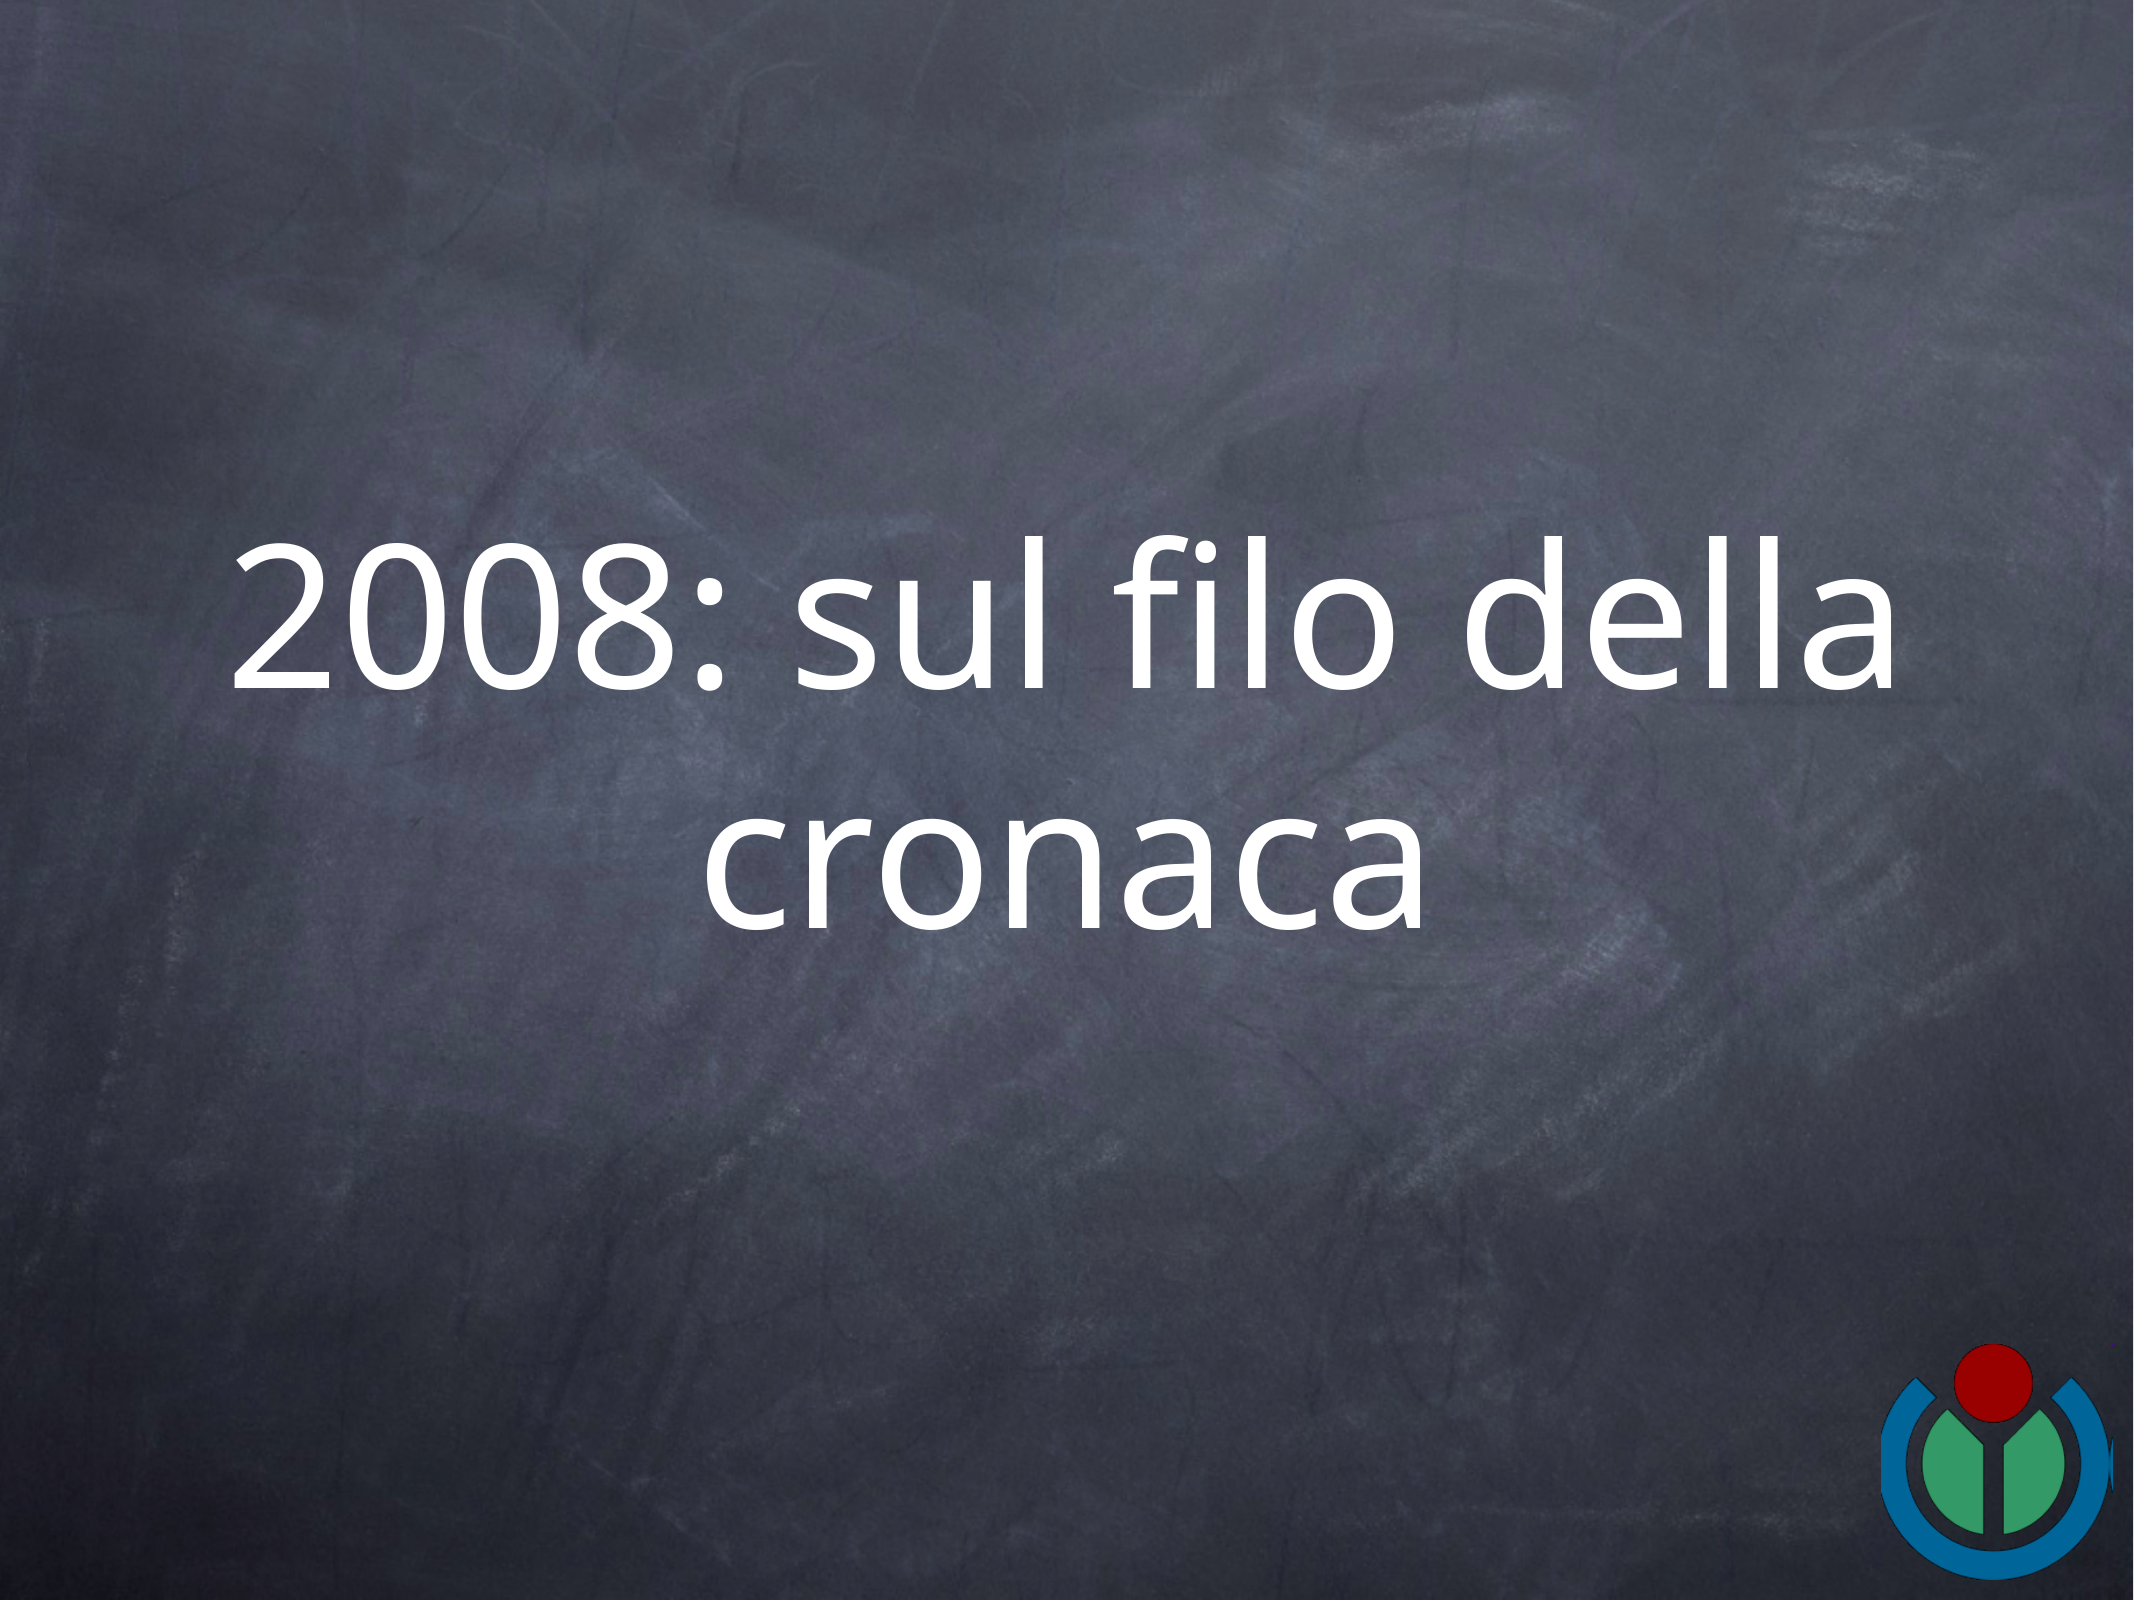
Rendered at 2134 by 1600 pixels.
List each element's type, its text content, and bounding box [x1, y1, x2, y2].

picture [0, 0, 2134, 1600]
title 2008: sul filo della cronaca [208, 386, 1925, 978]
